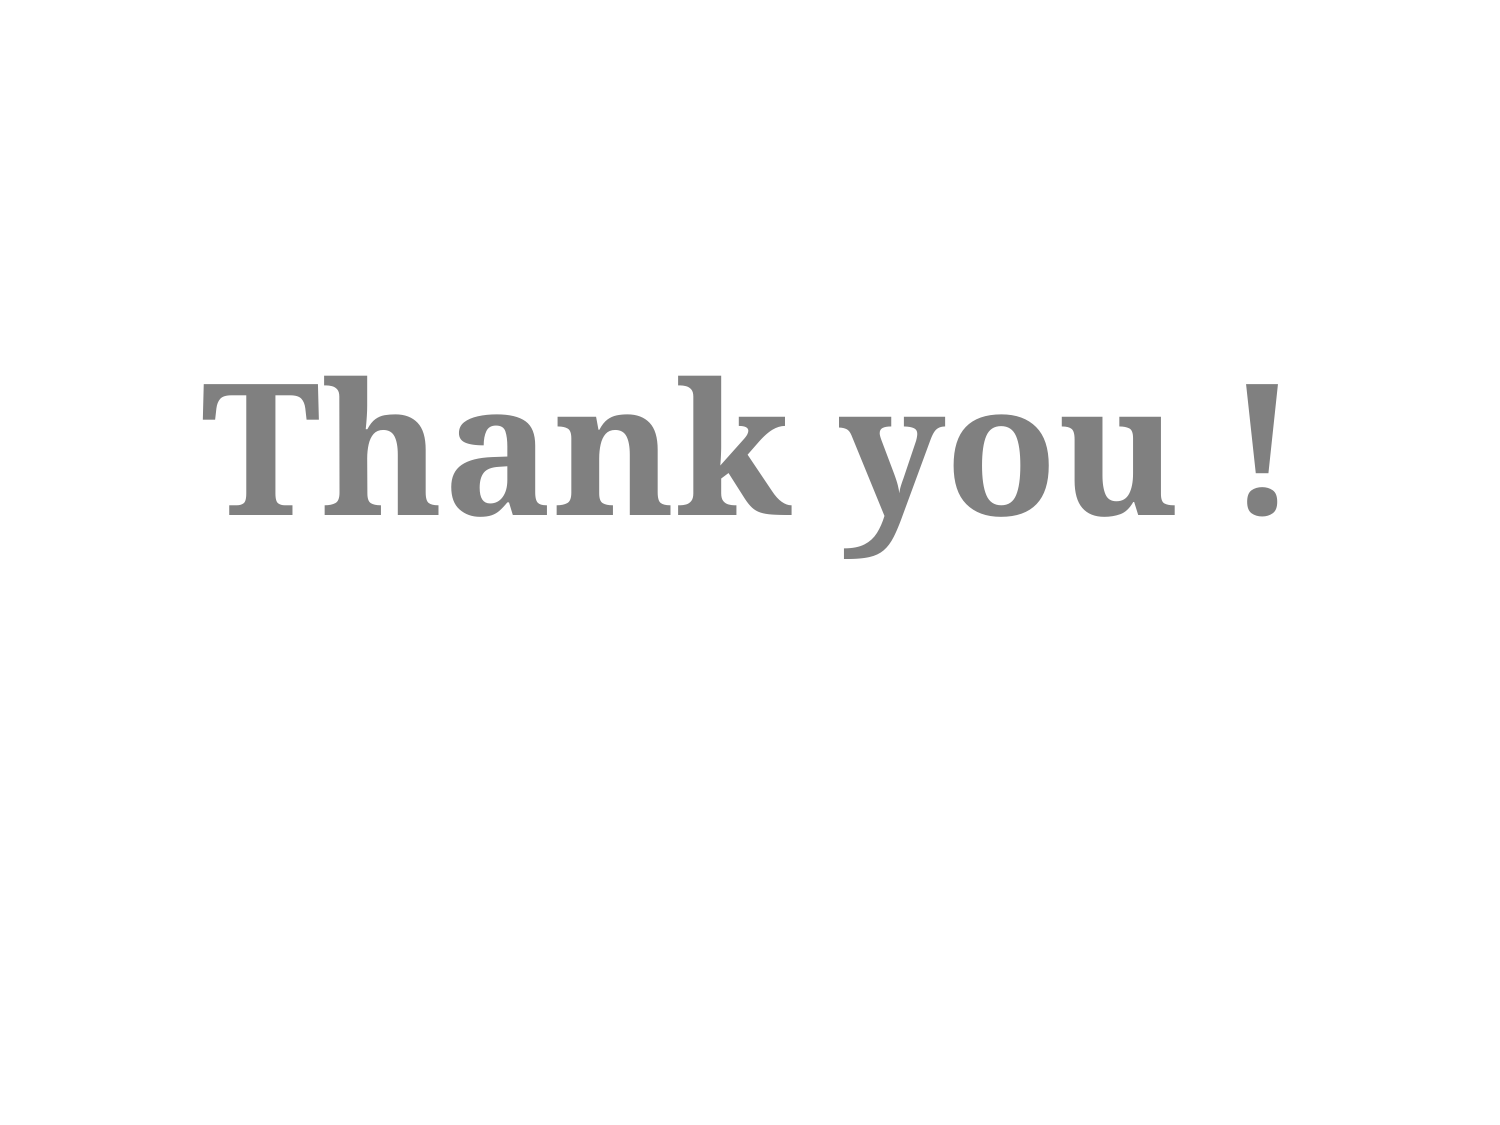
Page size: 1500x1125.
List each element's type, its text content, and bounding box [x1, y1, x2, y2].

title Thank you ! [0, 324, 1500, 709]
